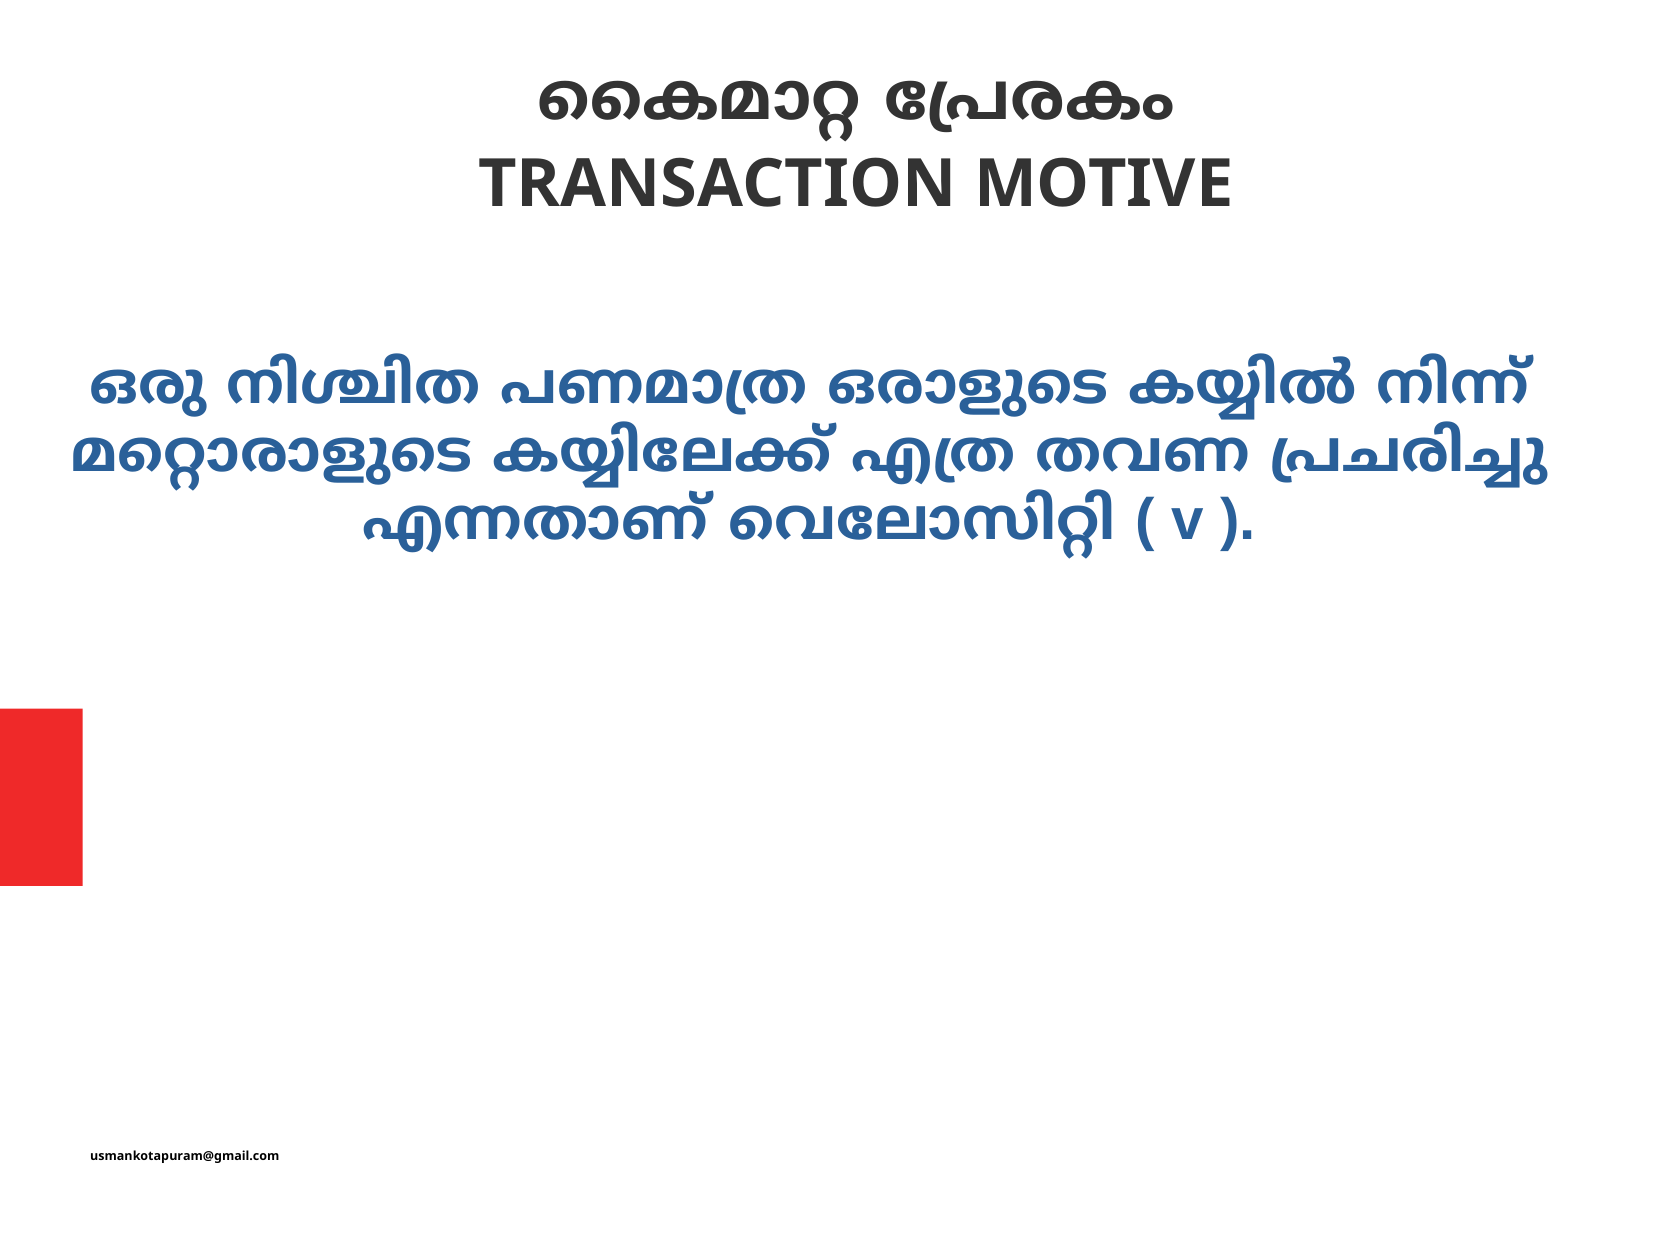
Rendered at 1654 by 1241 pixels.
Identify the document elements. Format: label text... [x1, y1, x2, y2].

text_box ഒരു നിശ്ചിത പണമാത്ര ഒരാളുടെ കയ്യിൽ നിന്ന് മറ്റൊരാളുടെ കയ്യിലേക്ക് എത്ര തവണ പ്രചരിച്ചു എന്നതാണ് വെലോസിറ്റി ( v ). [0, 342, 1619, 556]
title കൈമാറ്റ പ്രേരകം TRANSACTION MOTIVE [153, 23, 1560, 260]
